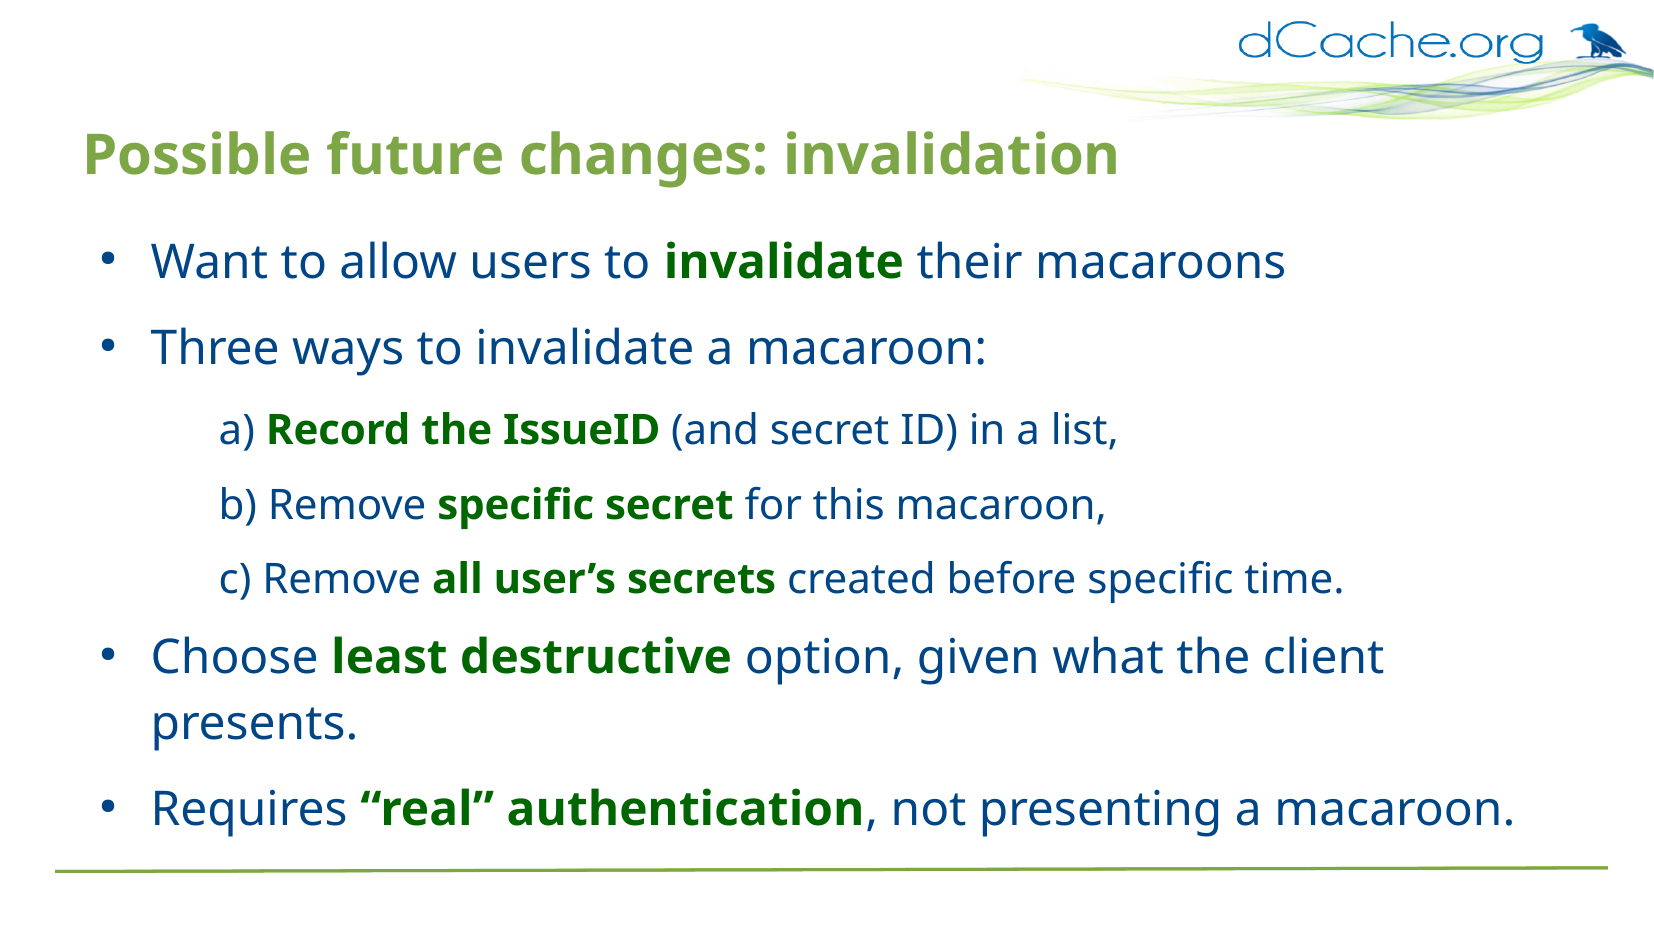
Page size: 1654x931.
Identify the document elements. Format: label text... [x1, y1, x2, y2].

title Possible future changes: invalidation [82, 116, 1605, 189]
picture [956, 12, 1654, 127]
list Want to allow users to invalidate their macaroons Three ways to invalidate a macaroon: a) Record the IssueID (and secret ID) in a list, b) Remove specific secret for this macaroon, c) Remove all user’s secrets created before specific time. Choose least destructive option, given what the client presents. Requires “real” authentication, not presenting a macaroon. [82, 227, 1571, 841]
